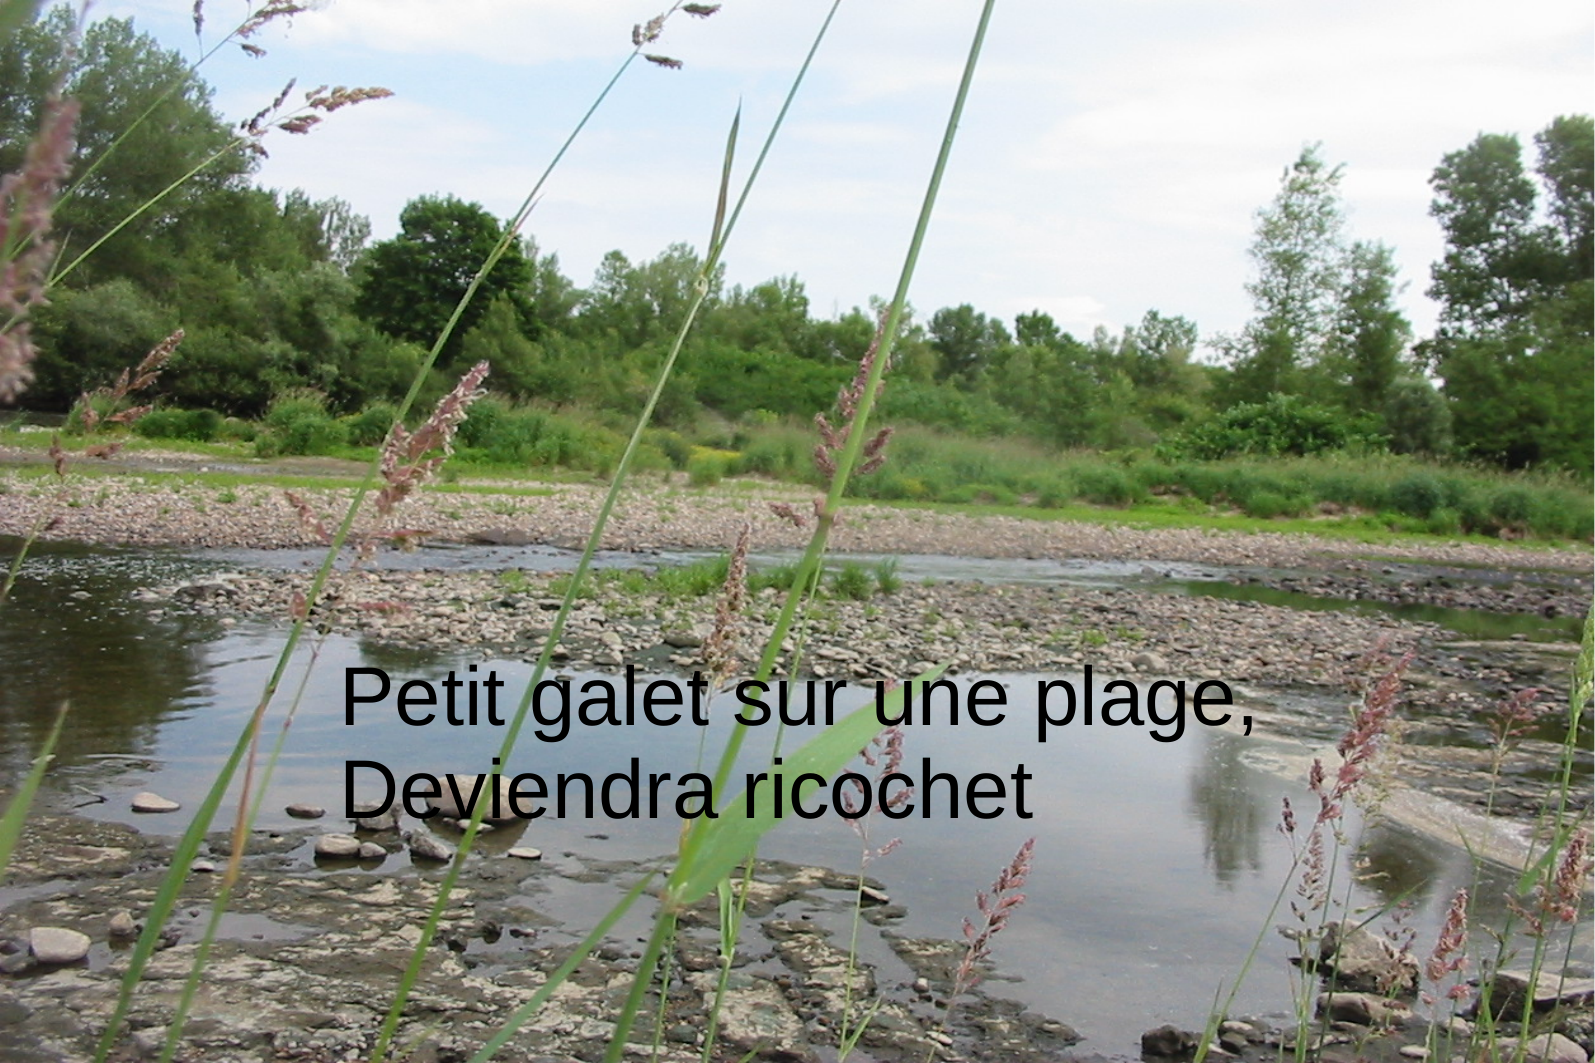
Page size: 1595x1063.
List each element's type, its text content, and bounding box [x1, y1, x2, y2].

text_box Petit galet sur une plage, Deviendra ricochet [324, 642, 1595, 886]
picture [0, 0, 1595, 1063]
